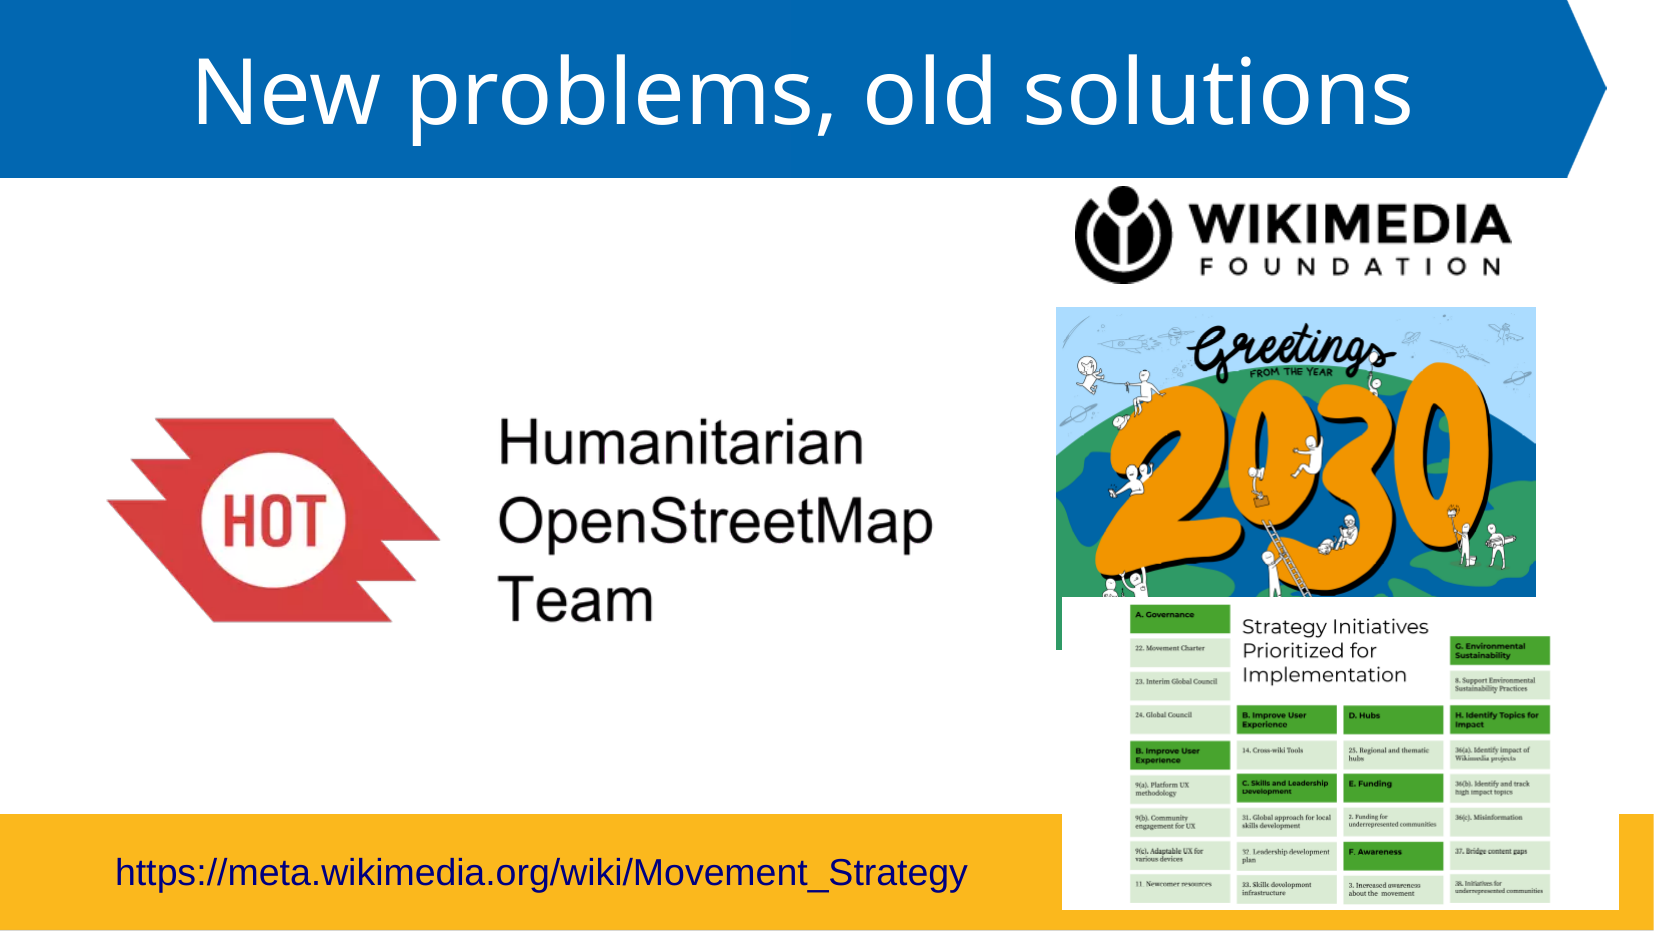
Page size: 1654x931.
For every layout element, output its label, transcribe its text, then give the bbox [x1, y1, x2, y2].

picture [1075, 186, 1512, 284]
picture [0, 0, 1607, 178]
text_box https://meta.wikimedia.org/wiki/Movement_Strategy [100, 844, 984, 902]
picture [83, 389, 957, 645]
picture [0, 307, 1654, 931]
title New problems, old solutions [59, 23, 1548, 154]
